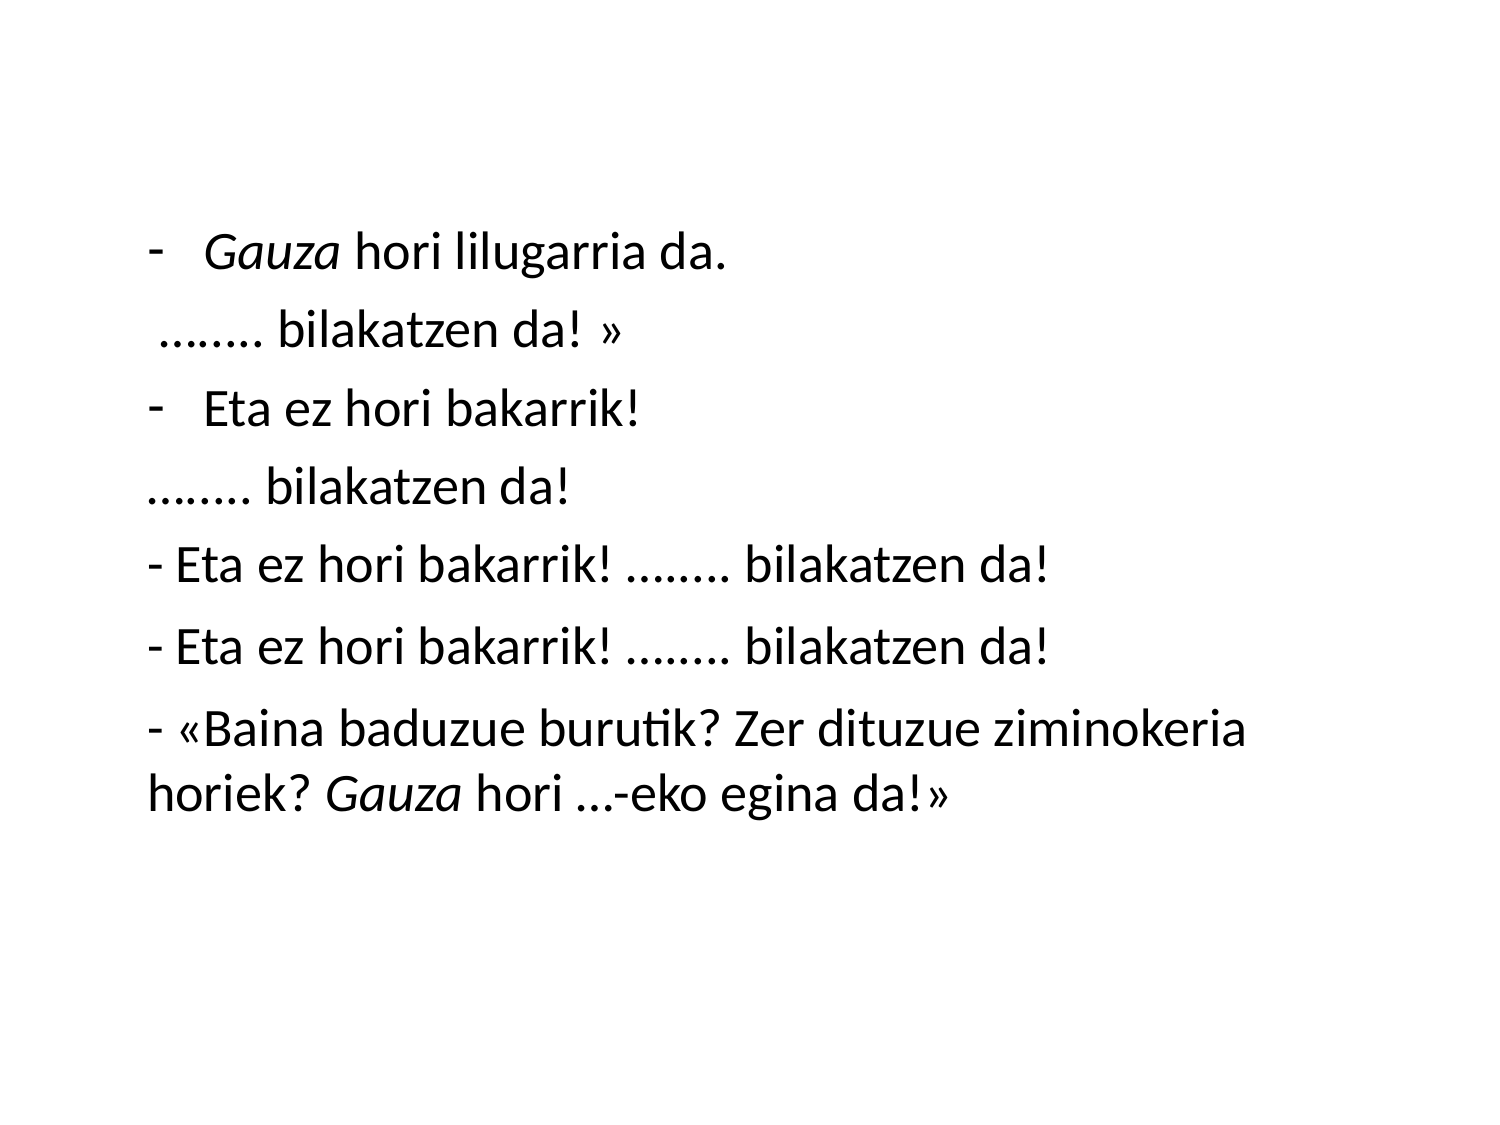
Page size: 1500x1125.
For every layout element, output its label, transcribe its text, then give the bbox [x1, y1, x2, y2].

text_box Gauza hori lilugarria da. …..... bilakatzen da! » Eta ez hori bakarrik! …..... bilakatzen da! - Eta ez hori bakarrik! …..... bilakatzen da! - Eta ez hori bakarrik! …..... bilakatzen da! - «Baina baduzue burutik? Zer dituzue ziminokeria horiek? Gauza hori …-eko egina da!» [132, 208, 1394, 1028]
